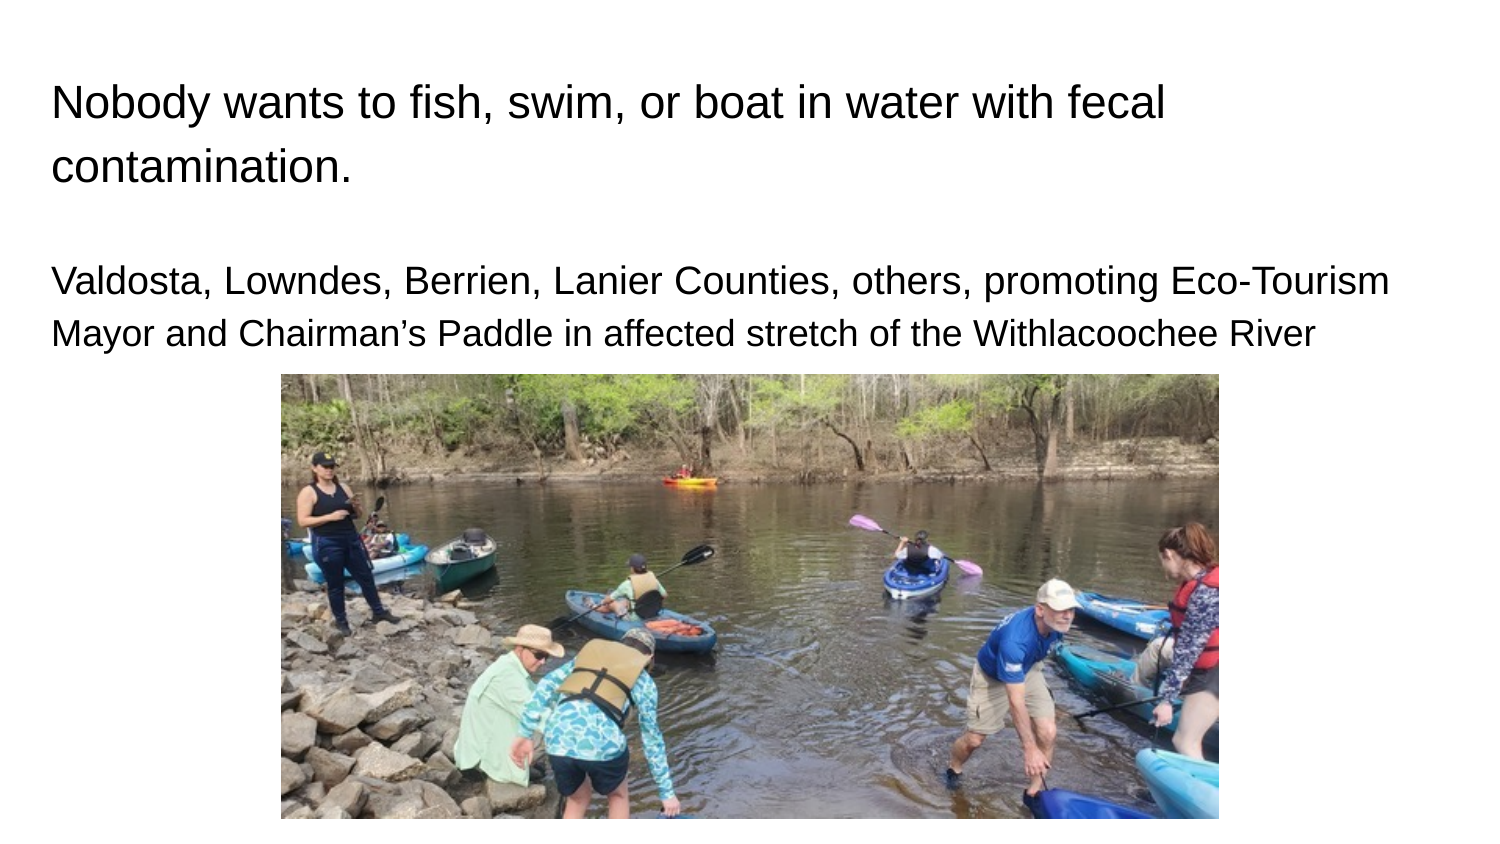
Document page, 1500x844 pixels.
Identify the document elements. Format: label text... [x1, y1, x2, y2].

title Nobody wants to fish, swim, or boat in water with fecal contamination. [51, 48, 1449, 207]
picture [281, 374, 1219, 819]
list Valdosta, Lowndes, Berrien, Lanier Counties, others, promoting Eco-Tourism Mayor and Chairman’s Paddle in affected stretch of the Withlacoochee River [51, 232, 1449, 758]
